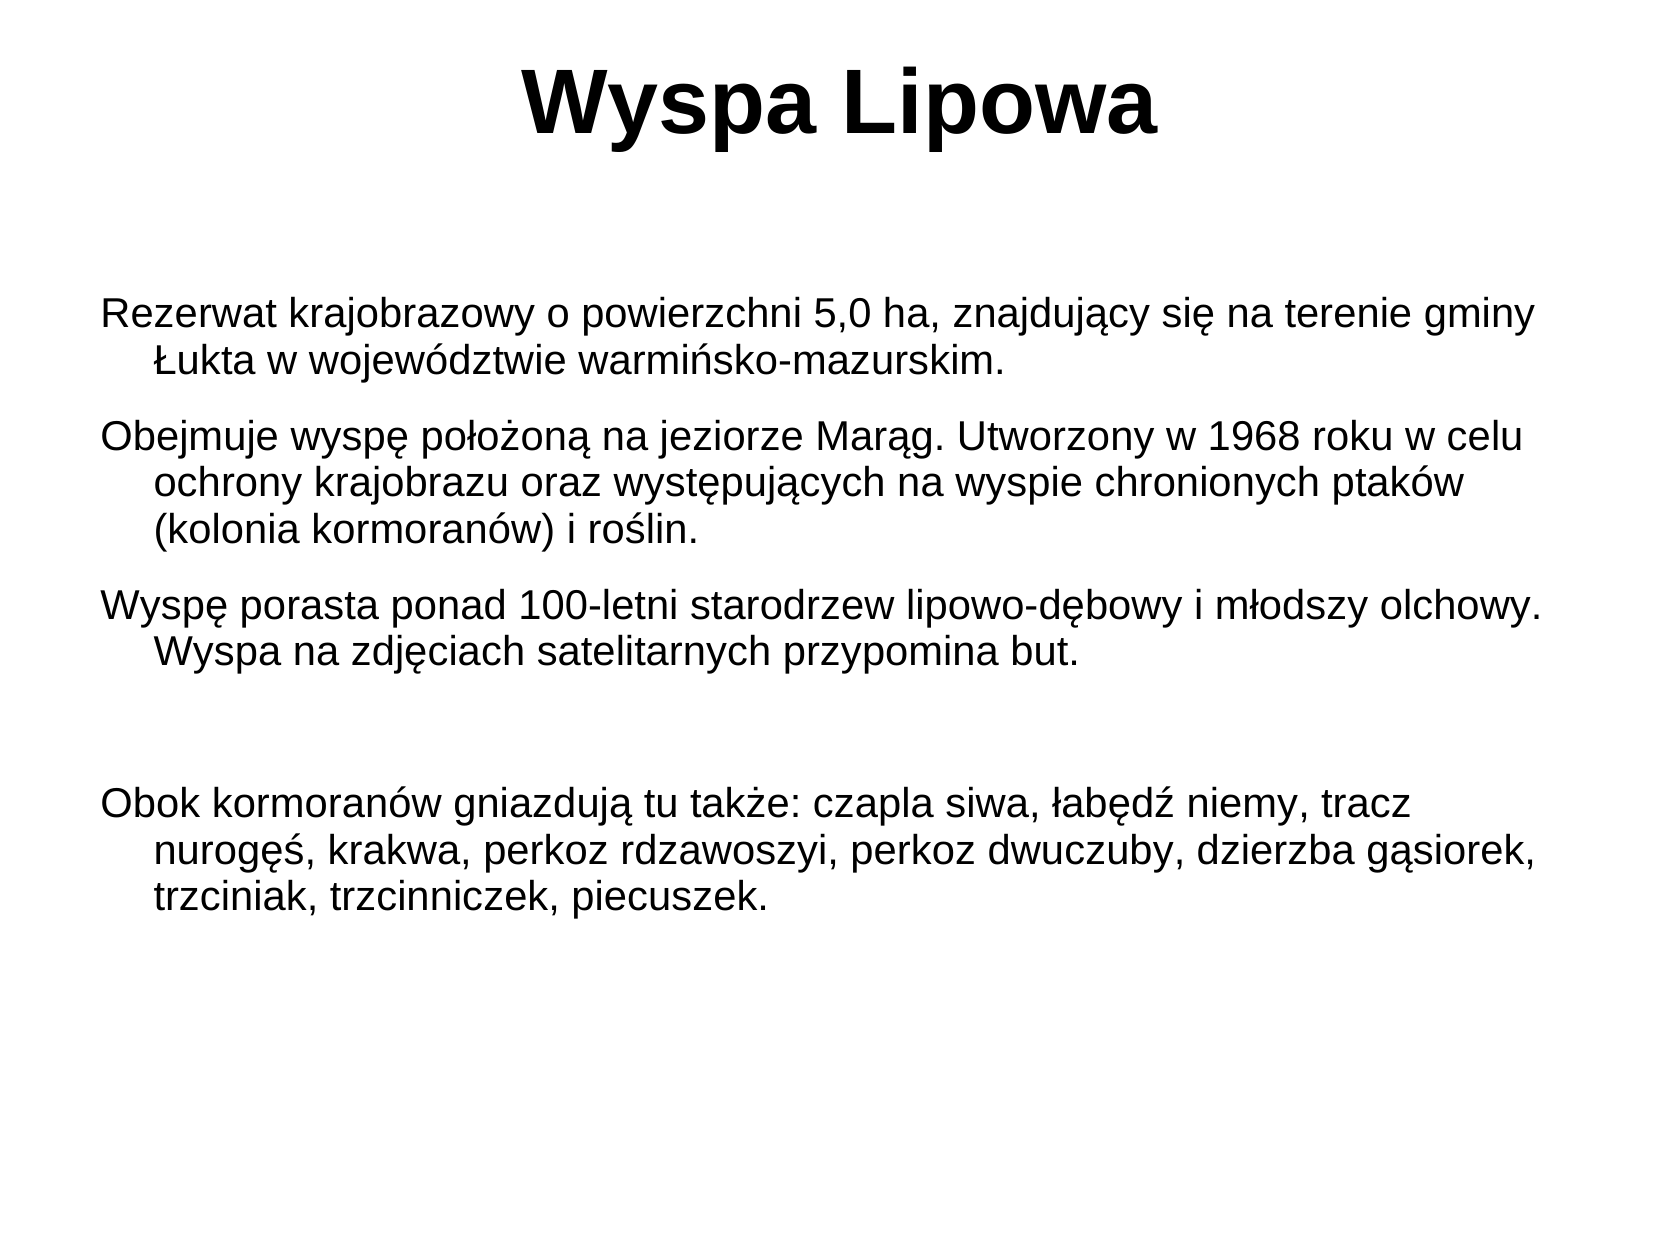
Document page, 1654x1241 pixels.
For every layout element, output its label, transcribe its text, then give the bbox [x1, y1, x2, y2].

list Rezerwat krajobrazowy o powierzchni 5,0 ha, znajdujący się na terenie gminy Łukta w województwie warmińsko-mazurskim. Obejmuje wyspę położoną na jeziorze Marąg. Utworzony w 1968 roku w celu ochrony krajobrazu oraz występujących na wyspie chronionych ptaków (kolonia kormoranów) i roślin. Wyspę porasta ponad 100-letni starodrzew lipowo-dębowy i młodszy olchowy. Wyspa na zdjęciach satelitarnych przypomina but. Obok kormoranów gniazdują tu także: czapla siwa, łabędź niemy, tracz nurogęś, krakwa, perkoz rdzawoszyi, perkoz dwuczuby, dzierzba gąsiorek, trzciniak, trzcinniczek, piecuszek. [82, 290, 1571, 1109]
title Wyspa Lipowa [82, 49, 1571, 257]
